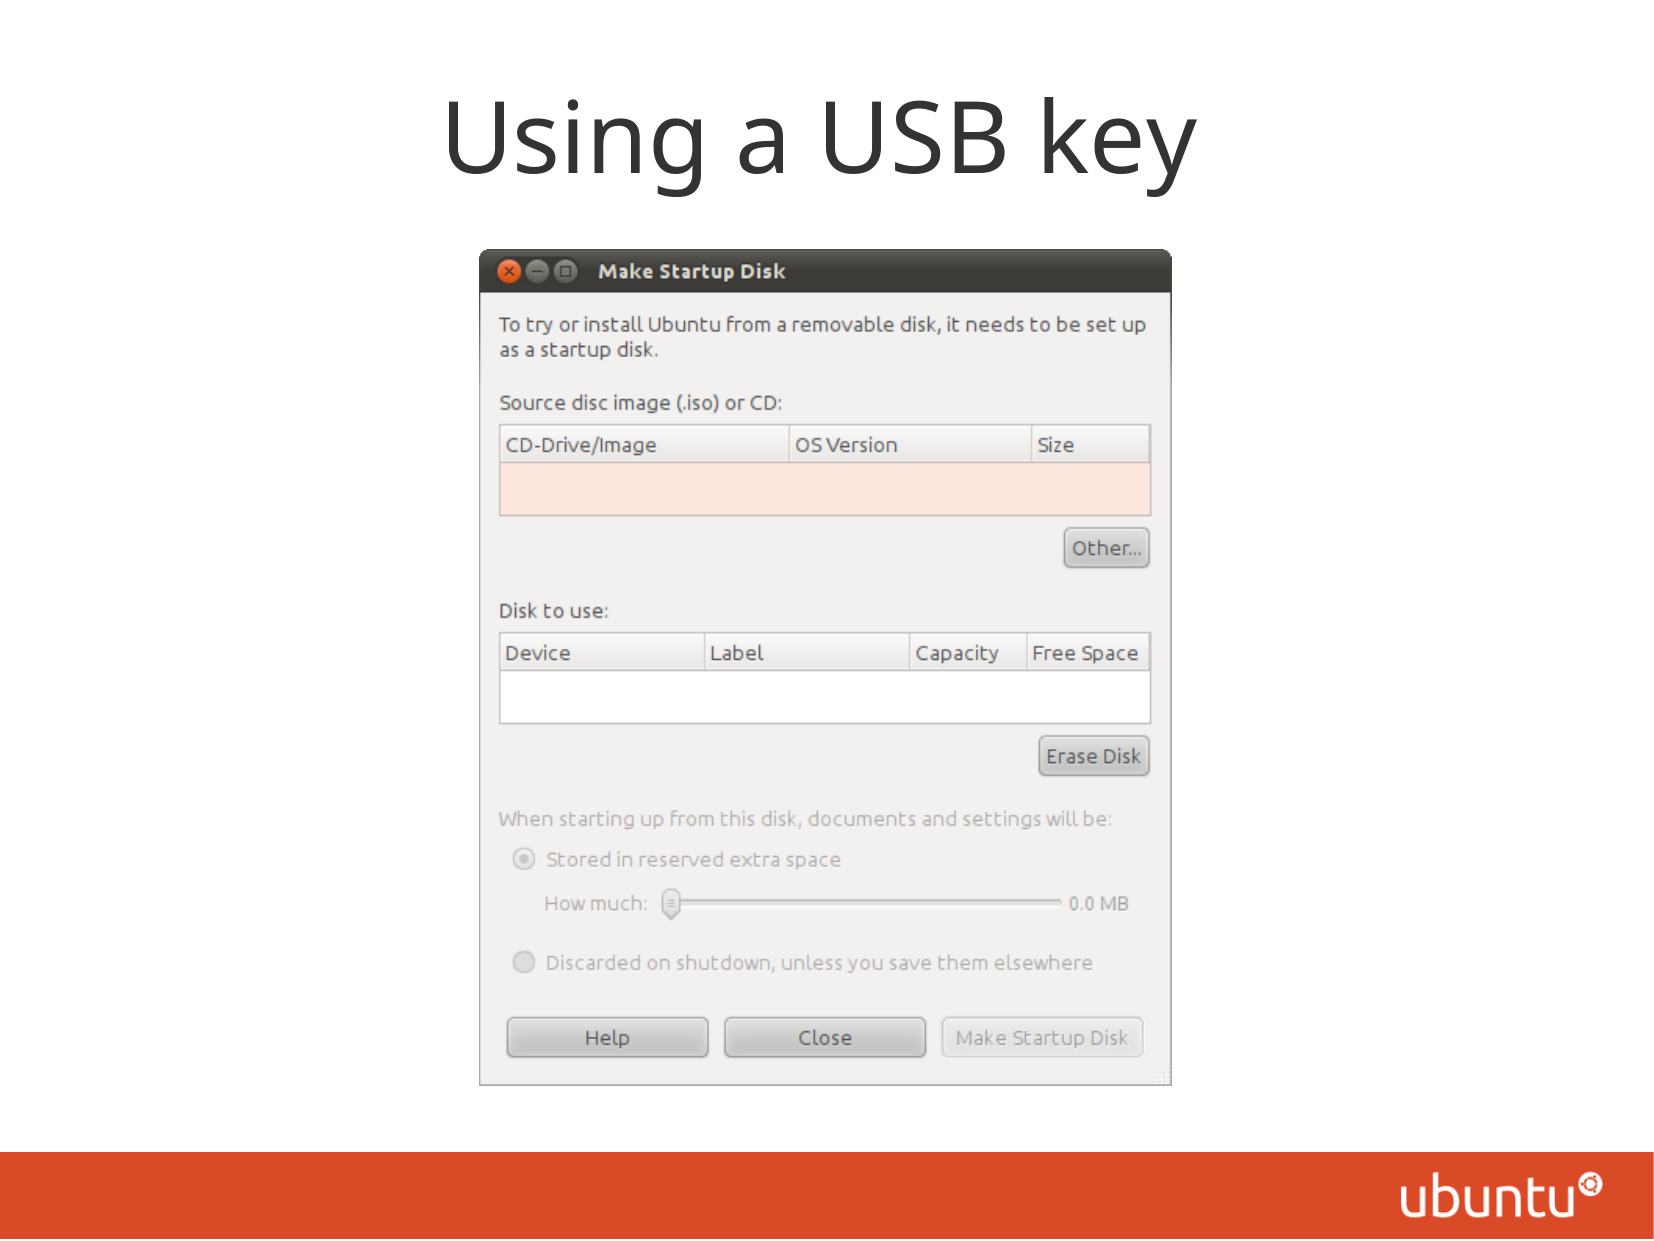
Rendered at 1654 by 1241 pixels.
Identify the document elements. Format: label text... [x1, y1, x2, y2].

picture [479, 249, 1172, 1086]
title Using a USB key [49, 52, 1589, 231]
picture [0, 1152, 1654, 1239]
